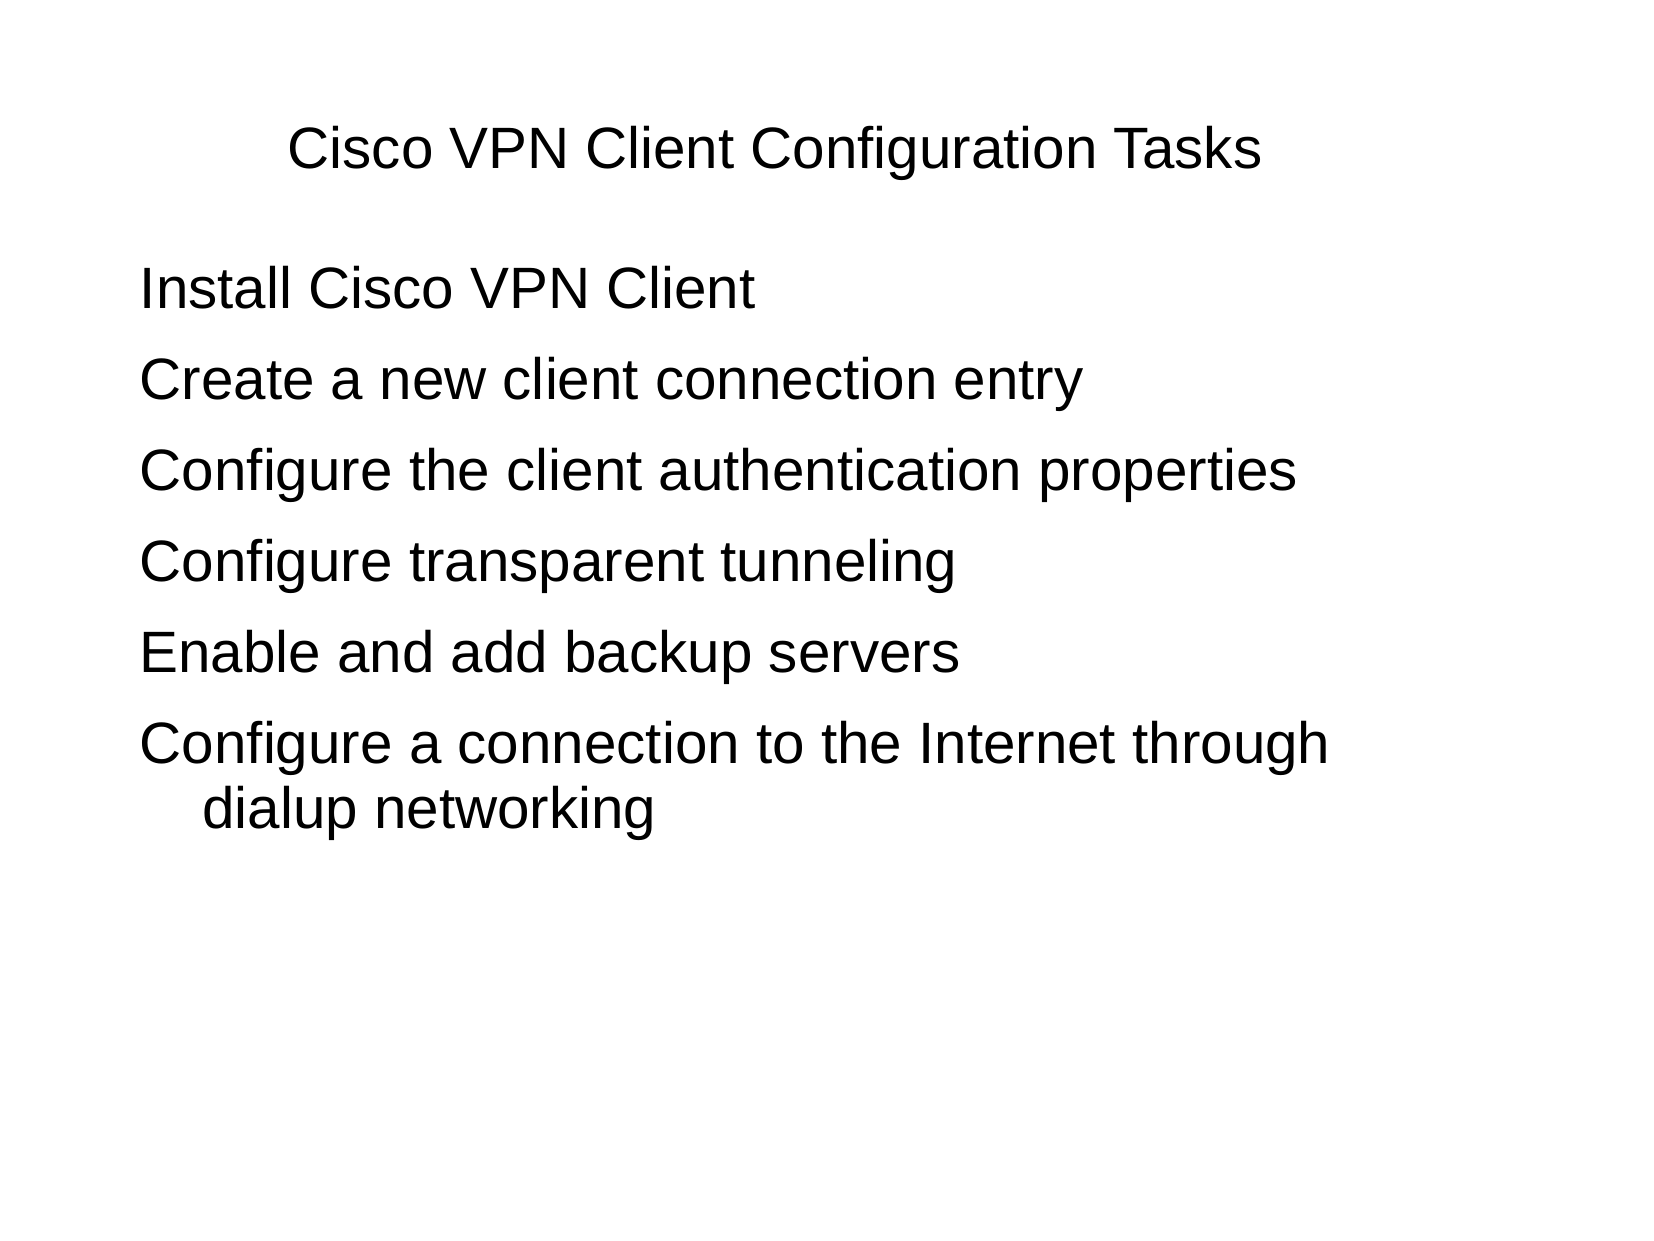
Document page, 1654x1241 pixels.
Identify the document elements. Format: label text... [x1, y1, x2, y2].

title Cisco VPN Client Configuration Tasks [107, 49, 1444, 188]
list Install Cisco VPN Client Create a new client connection entry Configure the client authentication properties Configure transparent tunneling Enable and add backup servers Configure a connection to the Internet through dialup networking [107, 249, 1411, 847]
